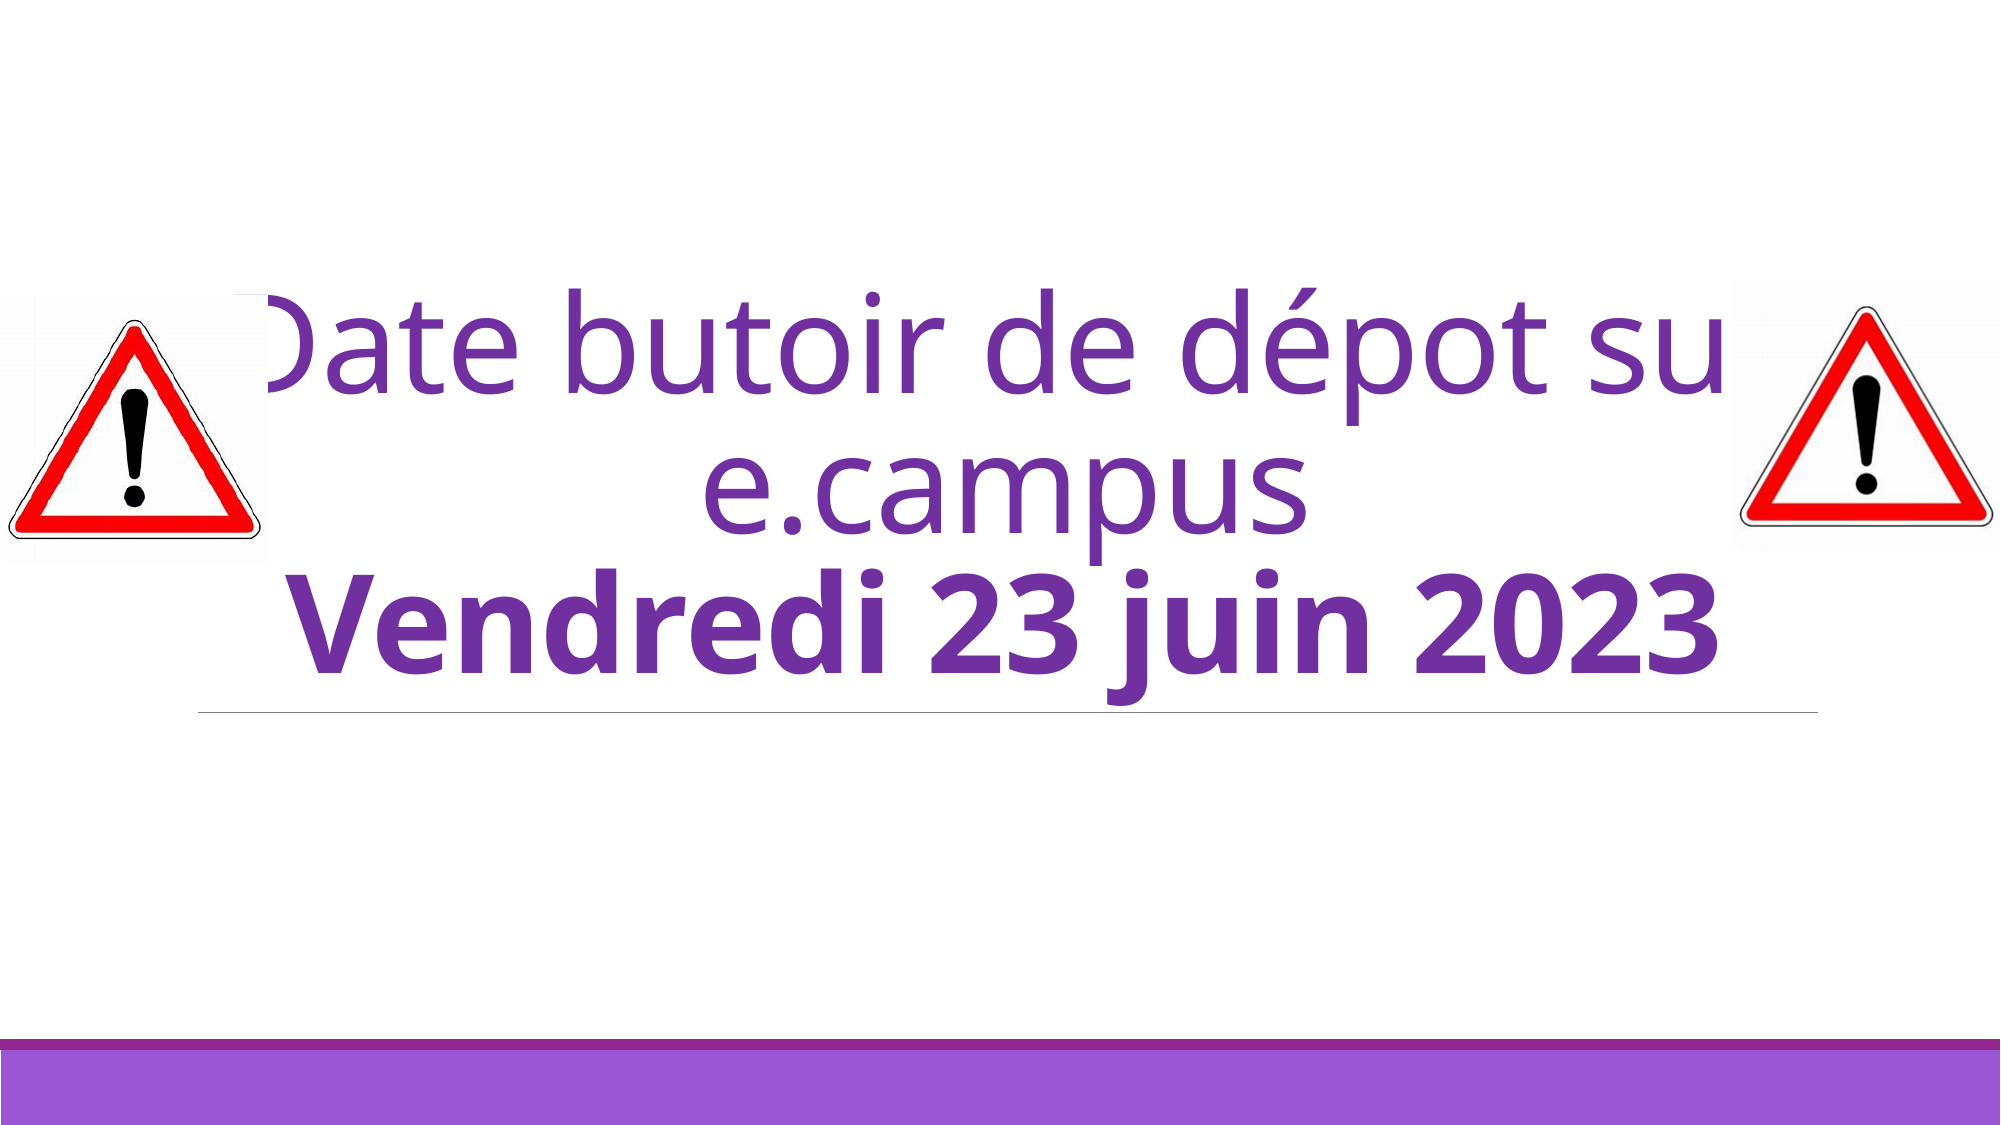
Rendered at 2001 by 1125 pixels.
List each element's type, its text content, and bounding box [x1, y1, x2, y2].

picture [0, 295, 268, 563]
title Date butoir de dépot sur e.campus Vendredi 23 juin 2023 [180, 124, 1831, 710]
picture [1732, 282, 2000, 552]
